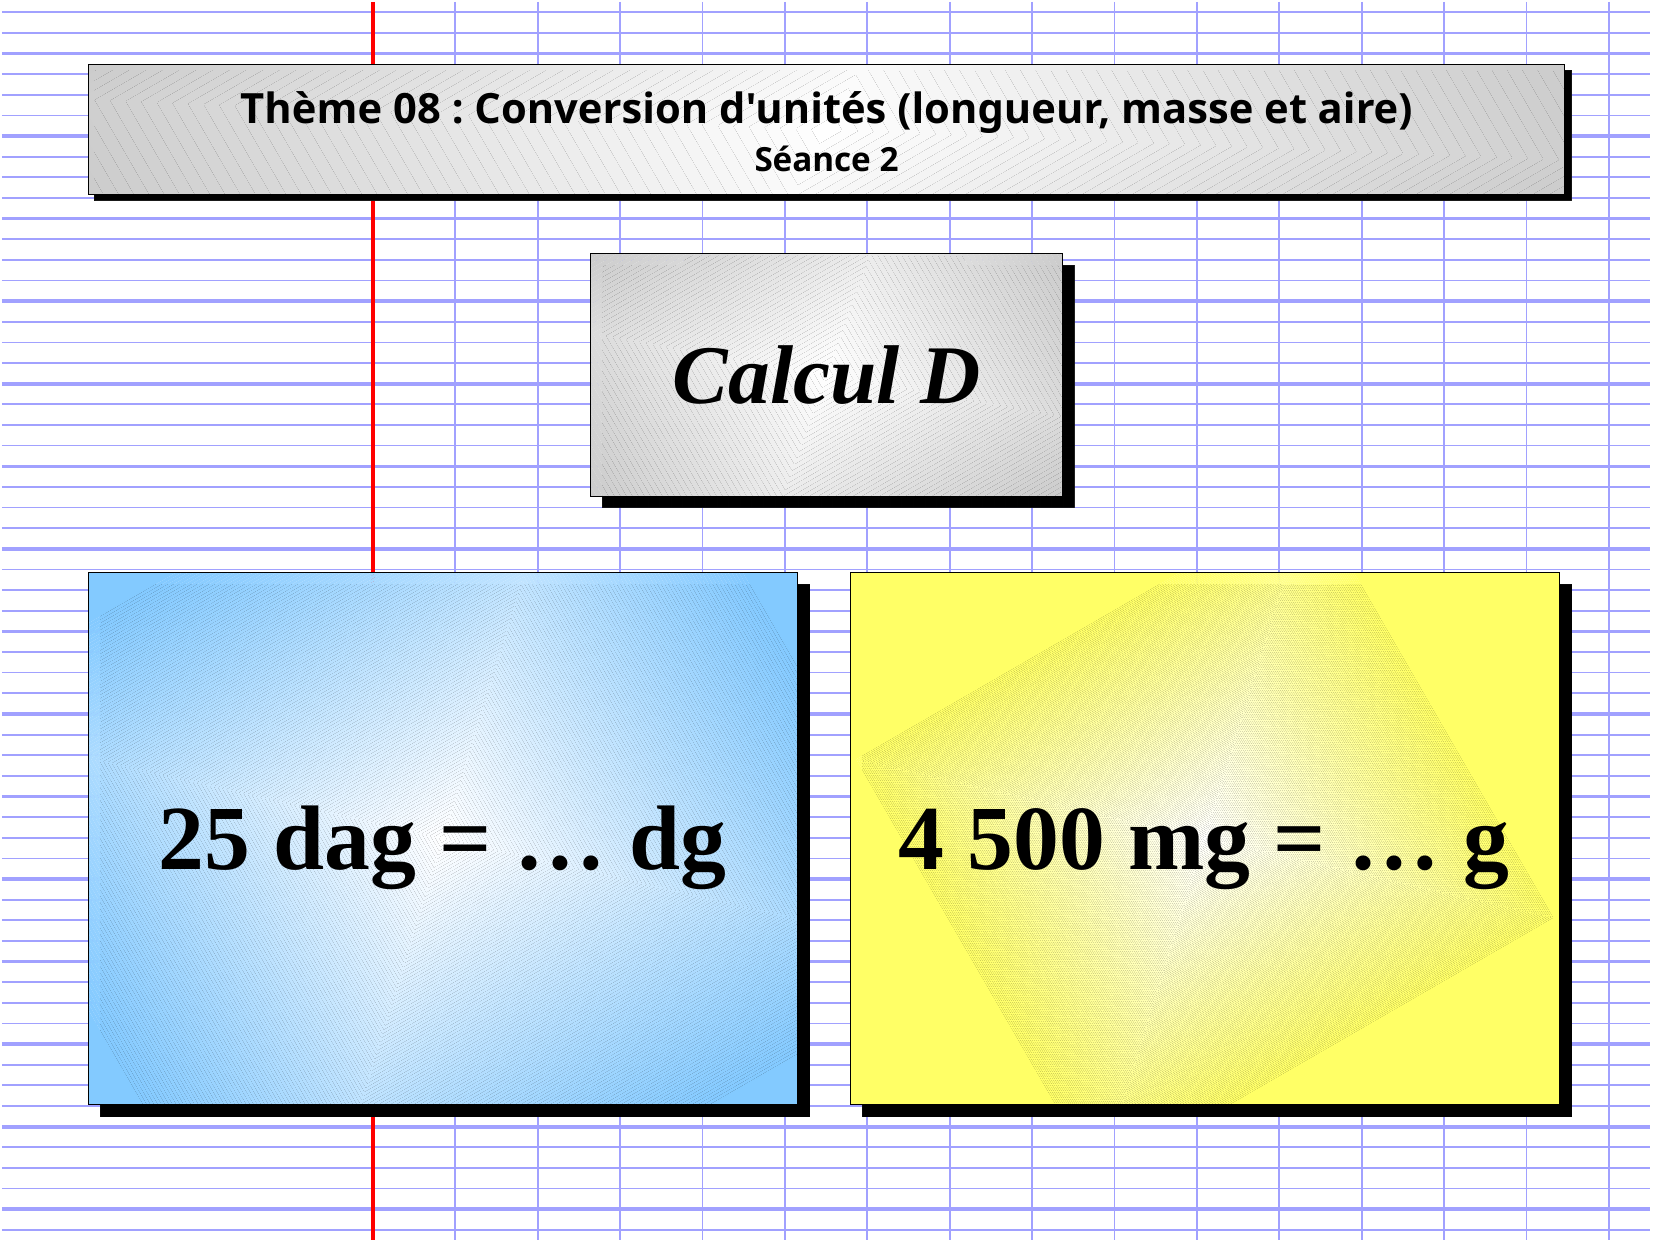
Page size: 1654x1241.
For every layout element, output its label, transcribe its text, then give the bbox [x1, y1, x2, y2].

text_box 25 dag = … dg [88, 572, 798, 1105]
picture [0, 0, 1654, 1241]
text_box Calcul D [590, 253, 1063, 497]
text_box 4 500 mg = … g [850, 572, 1560, 1105]
text_box Thème 08 : Conversion d'unités (longueur, masse et aire) Séance 2 [88, 64, 1565, 195]
